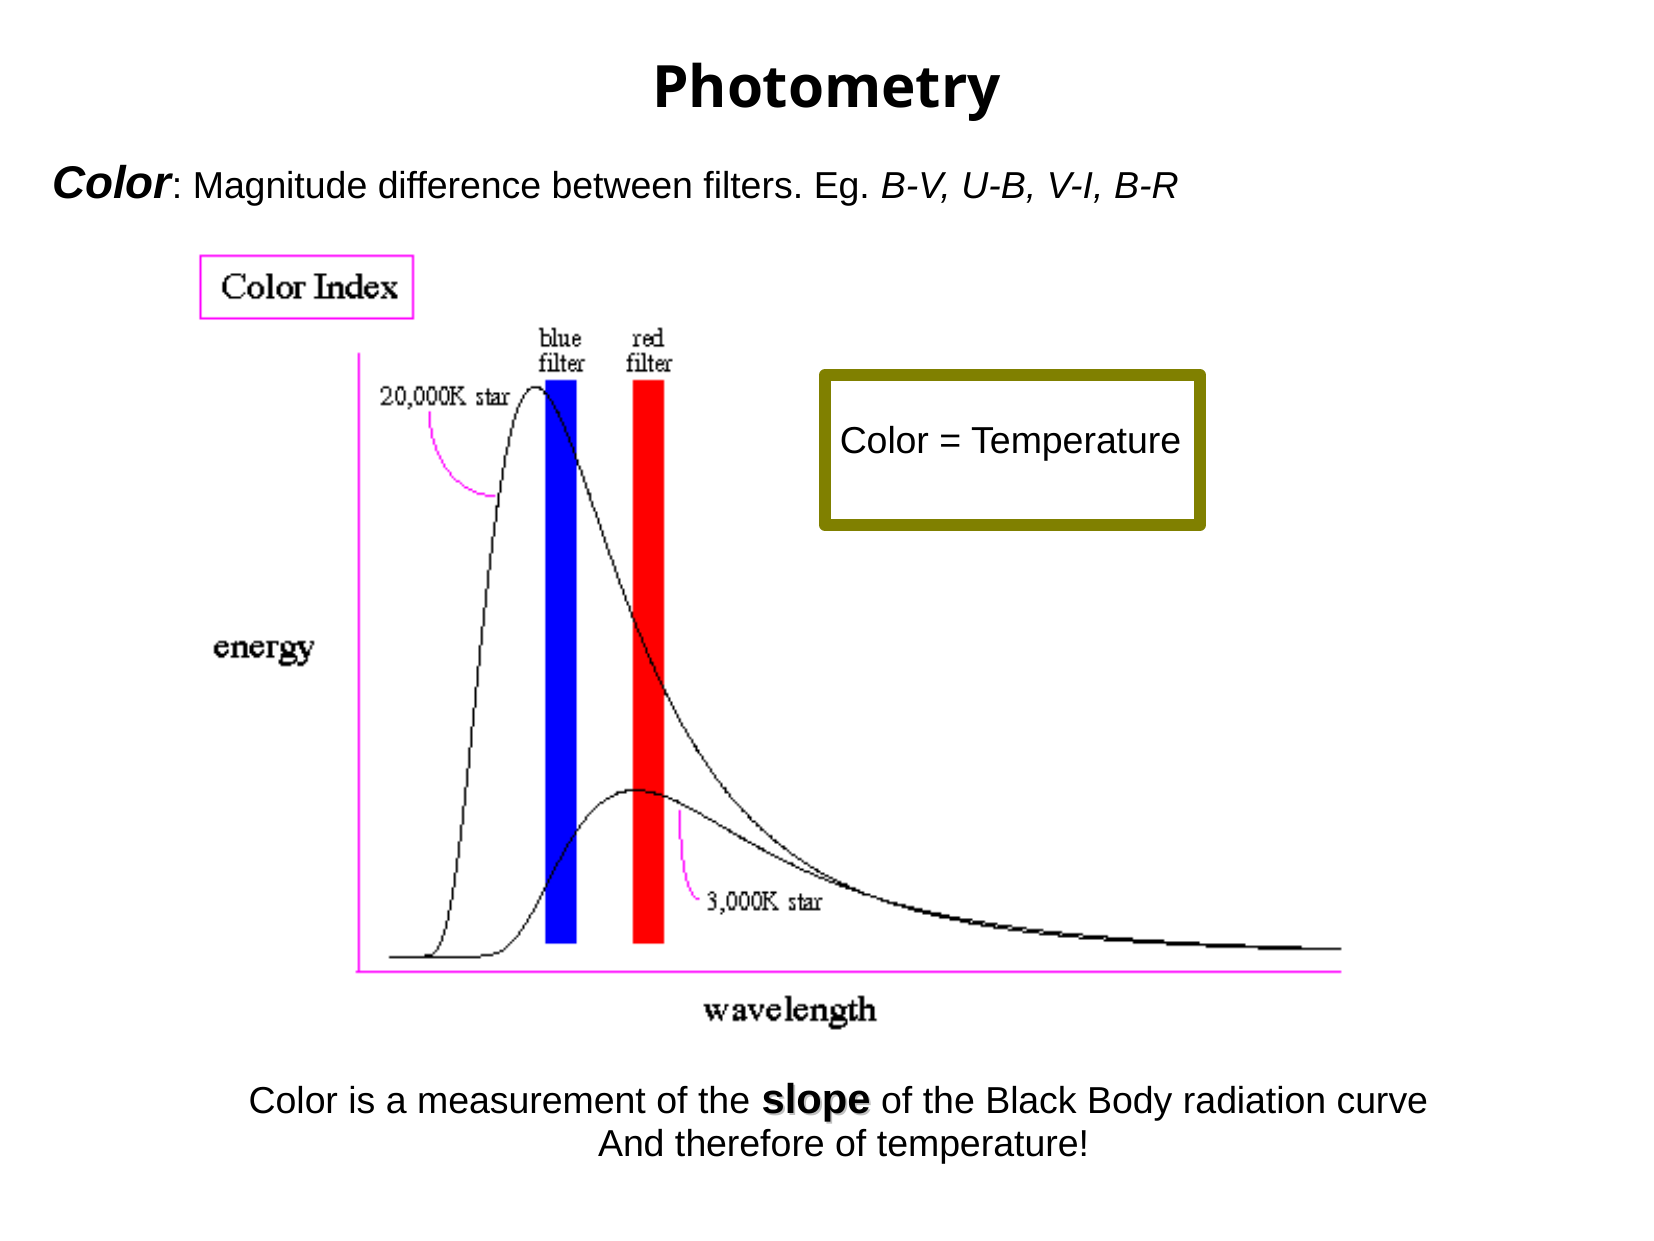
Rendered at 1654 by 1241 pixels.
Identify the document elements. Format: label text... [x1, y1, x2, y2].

text_box Color = Temperature [825, 412, 1388, 470]
text_box Photometry [0, 37, 1654, 121]
text_box [780, 454, 1418, 718]
text_box Color: Magnitude difference between filters. Eg. B-V, U-B, V-I, B-R [37, 150, 1501, 217]
text_box Color is a measurement of the slope of the Black Body radiation curve And therefore of temperature! [112, 1068, 1576, 1172]
picture [150, 217, 1492, 1059]
text_box [825, 375, 1201, 412]
